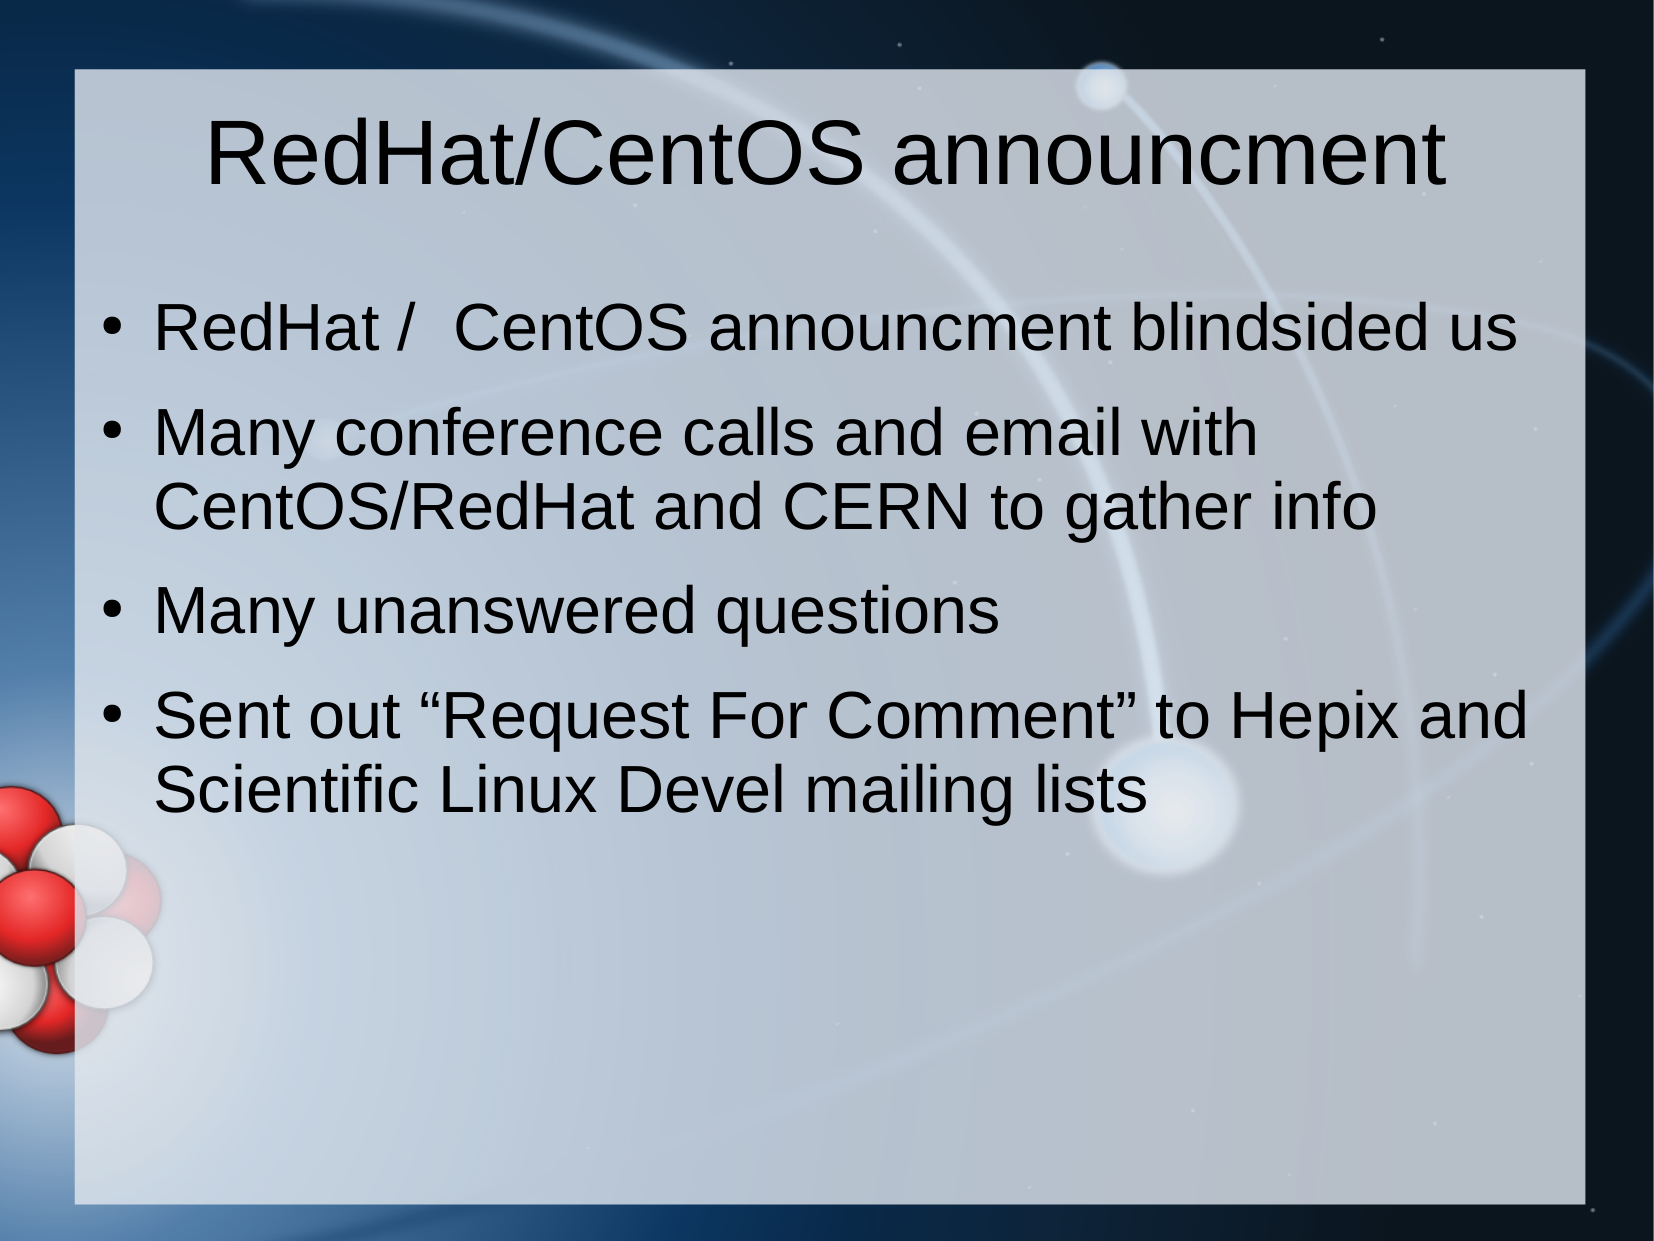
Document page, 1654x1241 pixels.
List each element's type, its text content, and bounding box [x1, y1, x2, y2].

title RedHat/CentOS announcment [82, 49, 1571, 257]
list RedHat / CentOS announcment blindsided us Many conference calls and email with CentOS/RedHat and CERN to gather info Many unanswered questions Sent out “Request For Comment” to Hepix and Scientific Linux Devel mailing lists [82, 290, 1571, 1109]
picture [0, 0, 1654, 1241]
